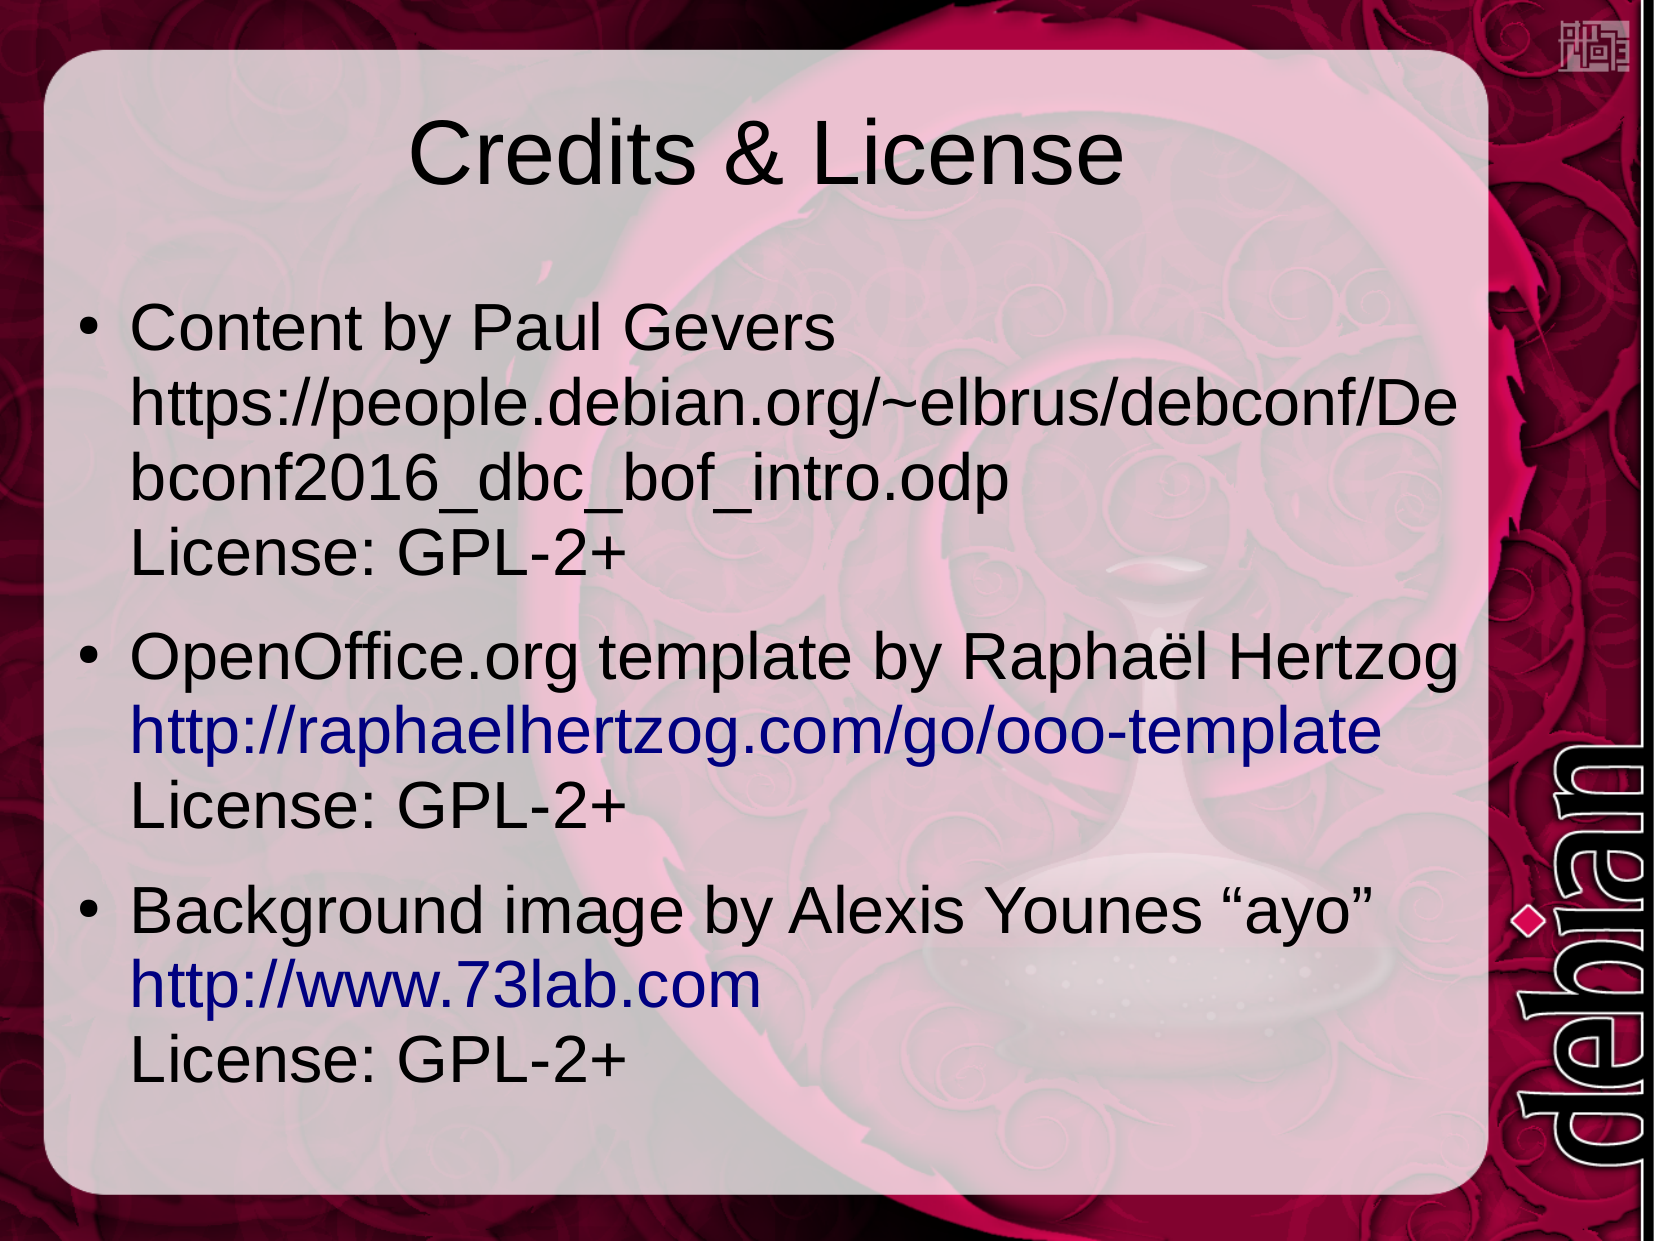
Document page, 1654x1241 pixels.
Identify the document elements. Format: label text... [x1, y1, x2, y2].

title Credits & License [59, 49, 1477, 257]
list Content by Paul Gevers https://people.debian.org/~elbrus/debconf/Debconf2016_dbc_bof_intro.odp License: GPL-2+ OpenOffice.org template by Raphaël Hertzog http://raphaelhertzog.com/go/ooo-template License: GPL-2+ Background image by Alexis Younes “ayo” http://www.73lab.com License: GPL-2+ [59, 290, 1477, 1109]
picture [0, 0, 1654, 1241]
